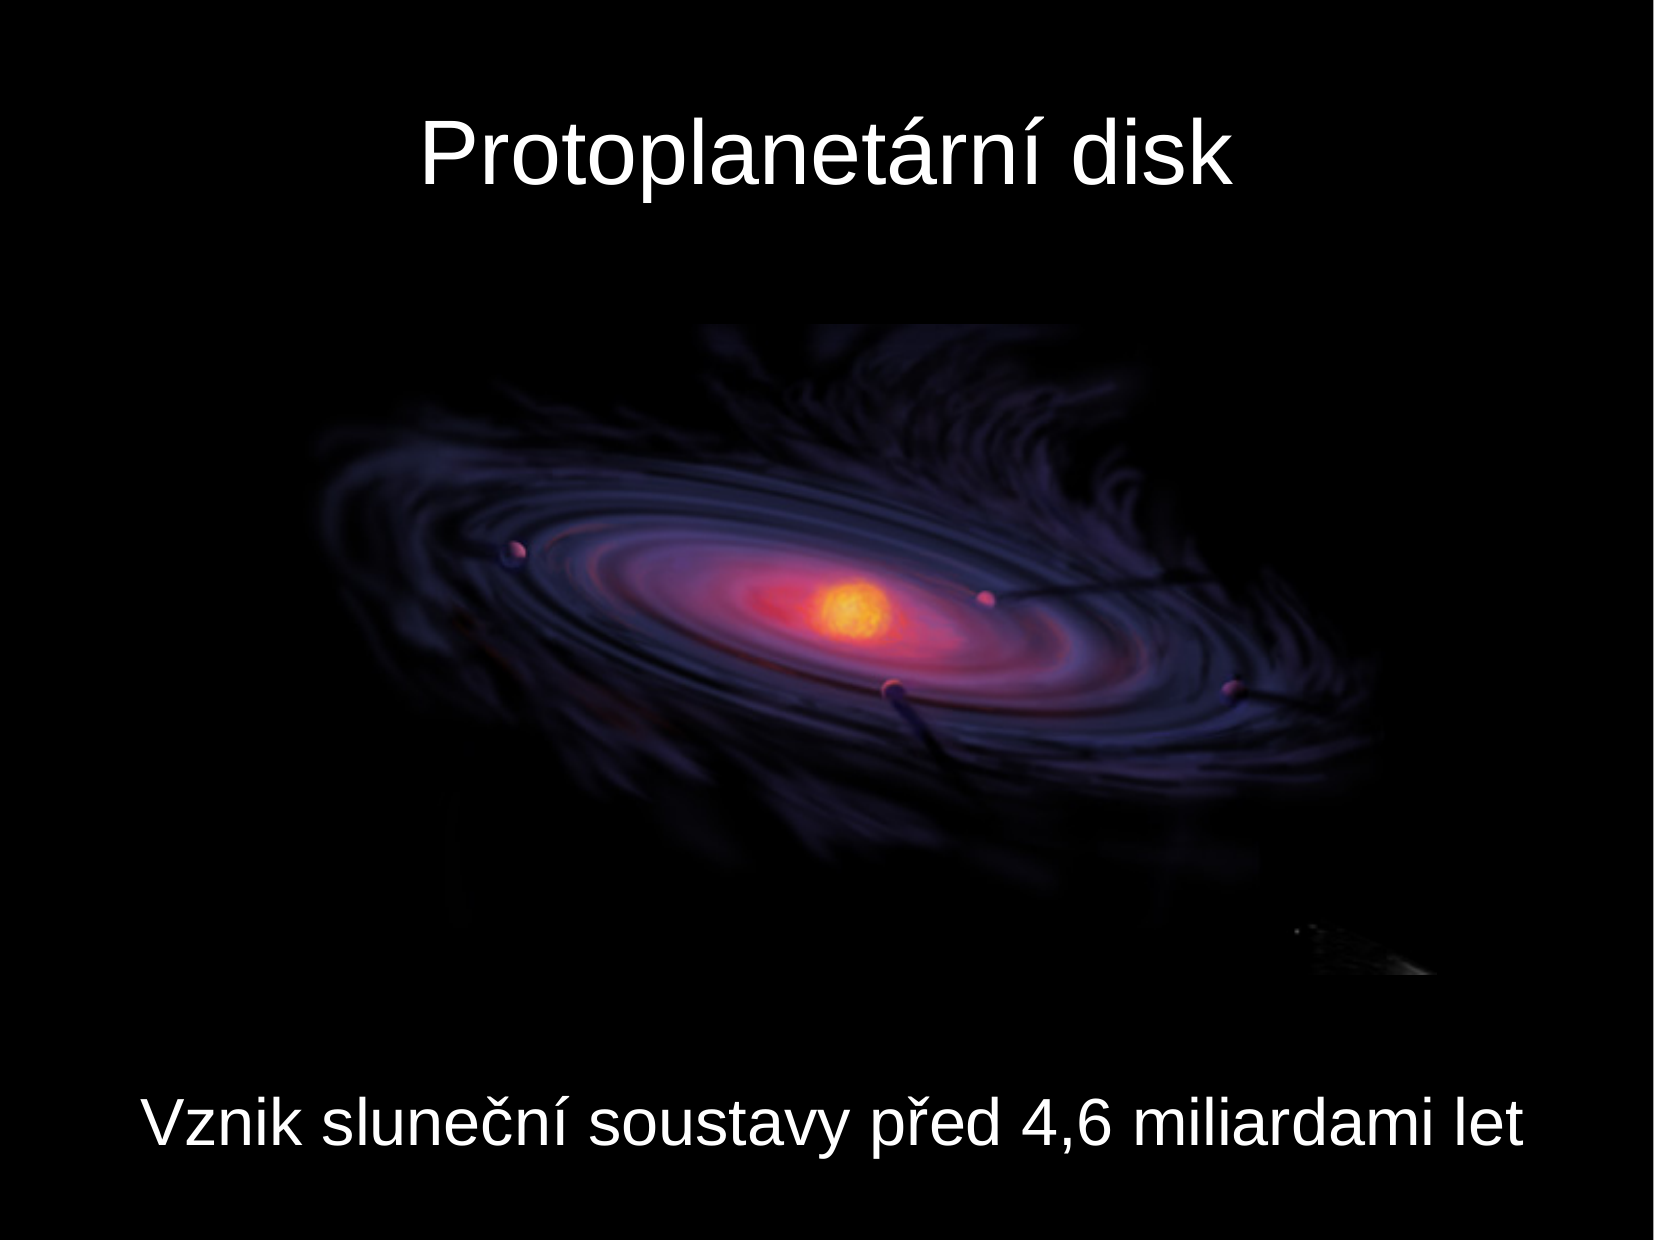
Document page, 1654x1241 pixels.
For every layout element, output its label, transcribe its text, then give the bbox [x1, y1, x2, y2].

picture [236, 324, 1437, 975]
title Protoplanetární disk [82, 49, 1571, 257]
subtitle Vznik sluneční soustavy před 4,6 miliardami let [88, 1062, 1577, 1182]
